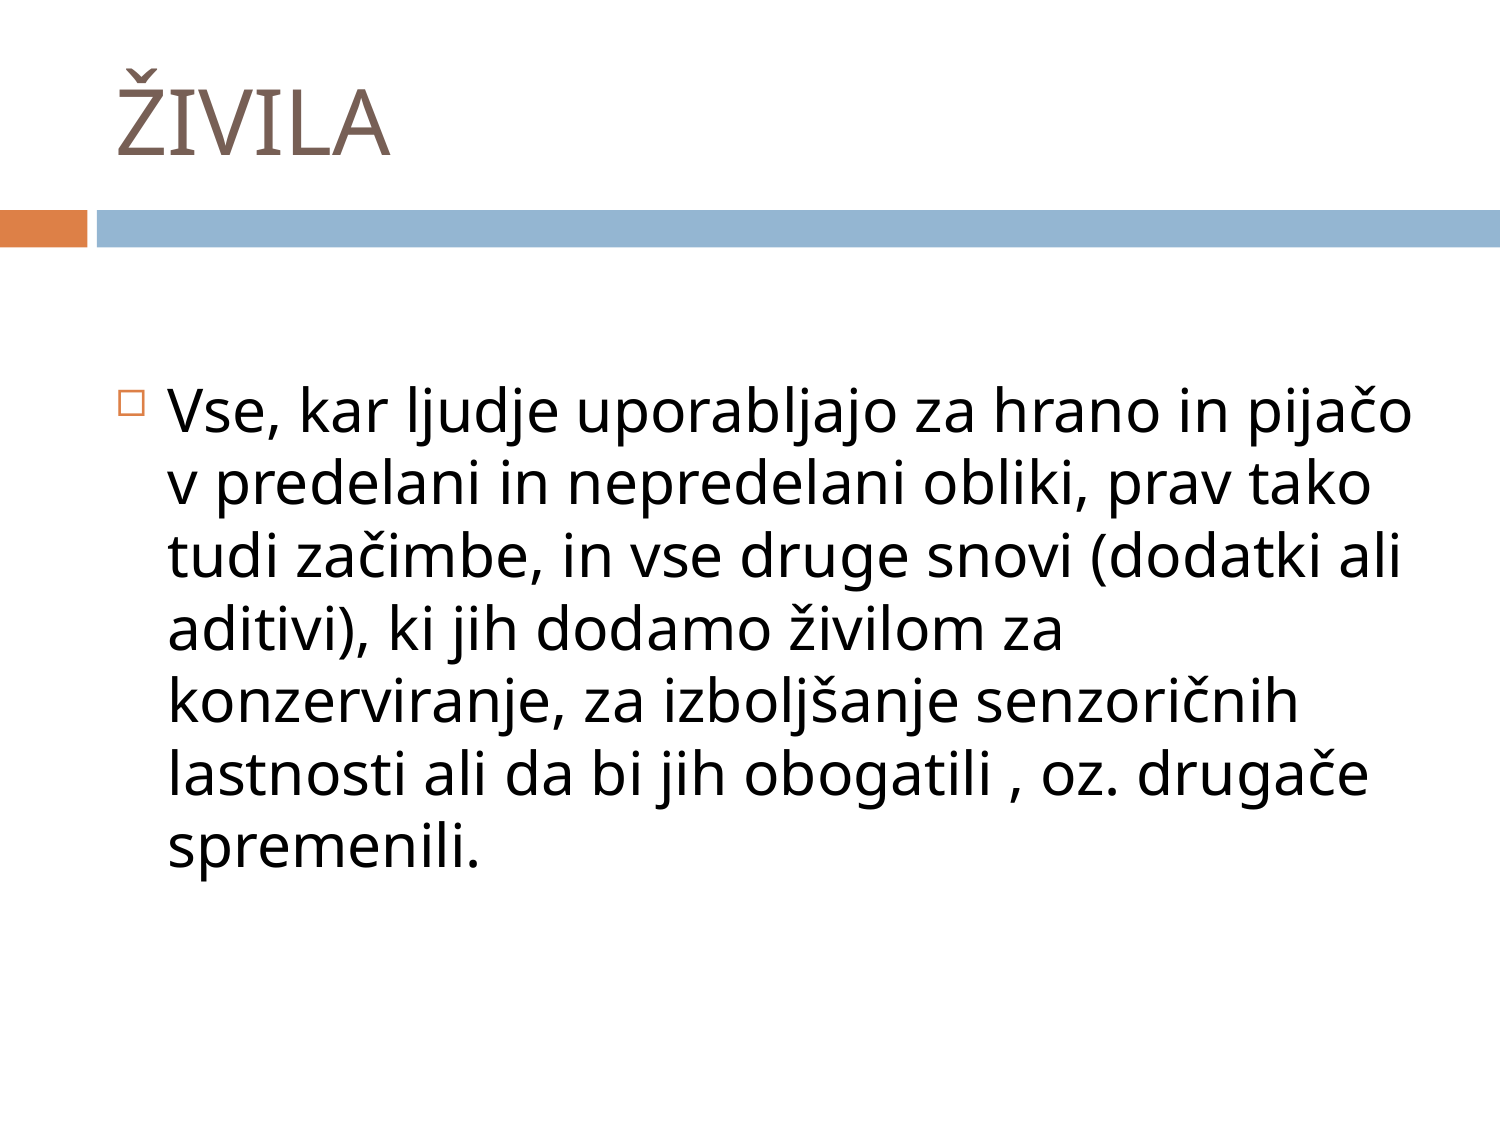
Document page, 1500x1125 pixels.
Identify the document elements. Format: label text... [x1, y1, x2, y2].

list Vse, kar ljudje uporabljajo za hrano in pijačo v predelani in nepredelani obliki, prav tako tudi začimbe, in vse druge snovi (dodatki ali aditivi), ki jih dodamo živilom za konzerviranje, za izboljšanje senzoričnih lastnosti ali da bi jih obogatili , oz. drugače spremenili. [100, 262, 1438, 1000]
title ŽIVILA [100, 37, 1438, 200]
